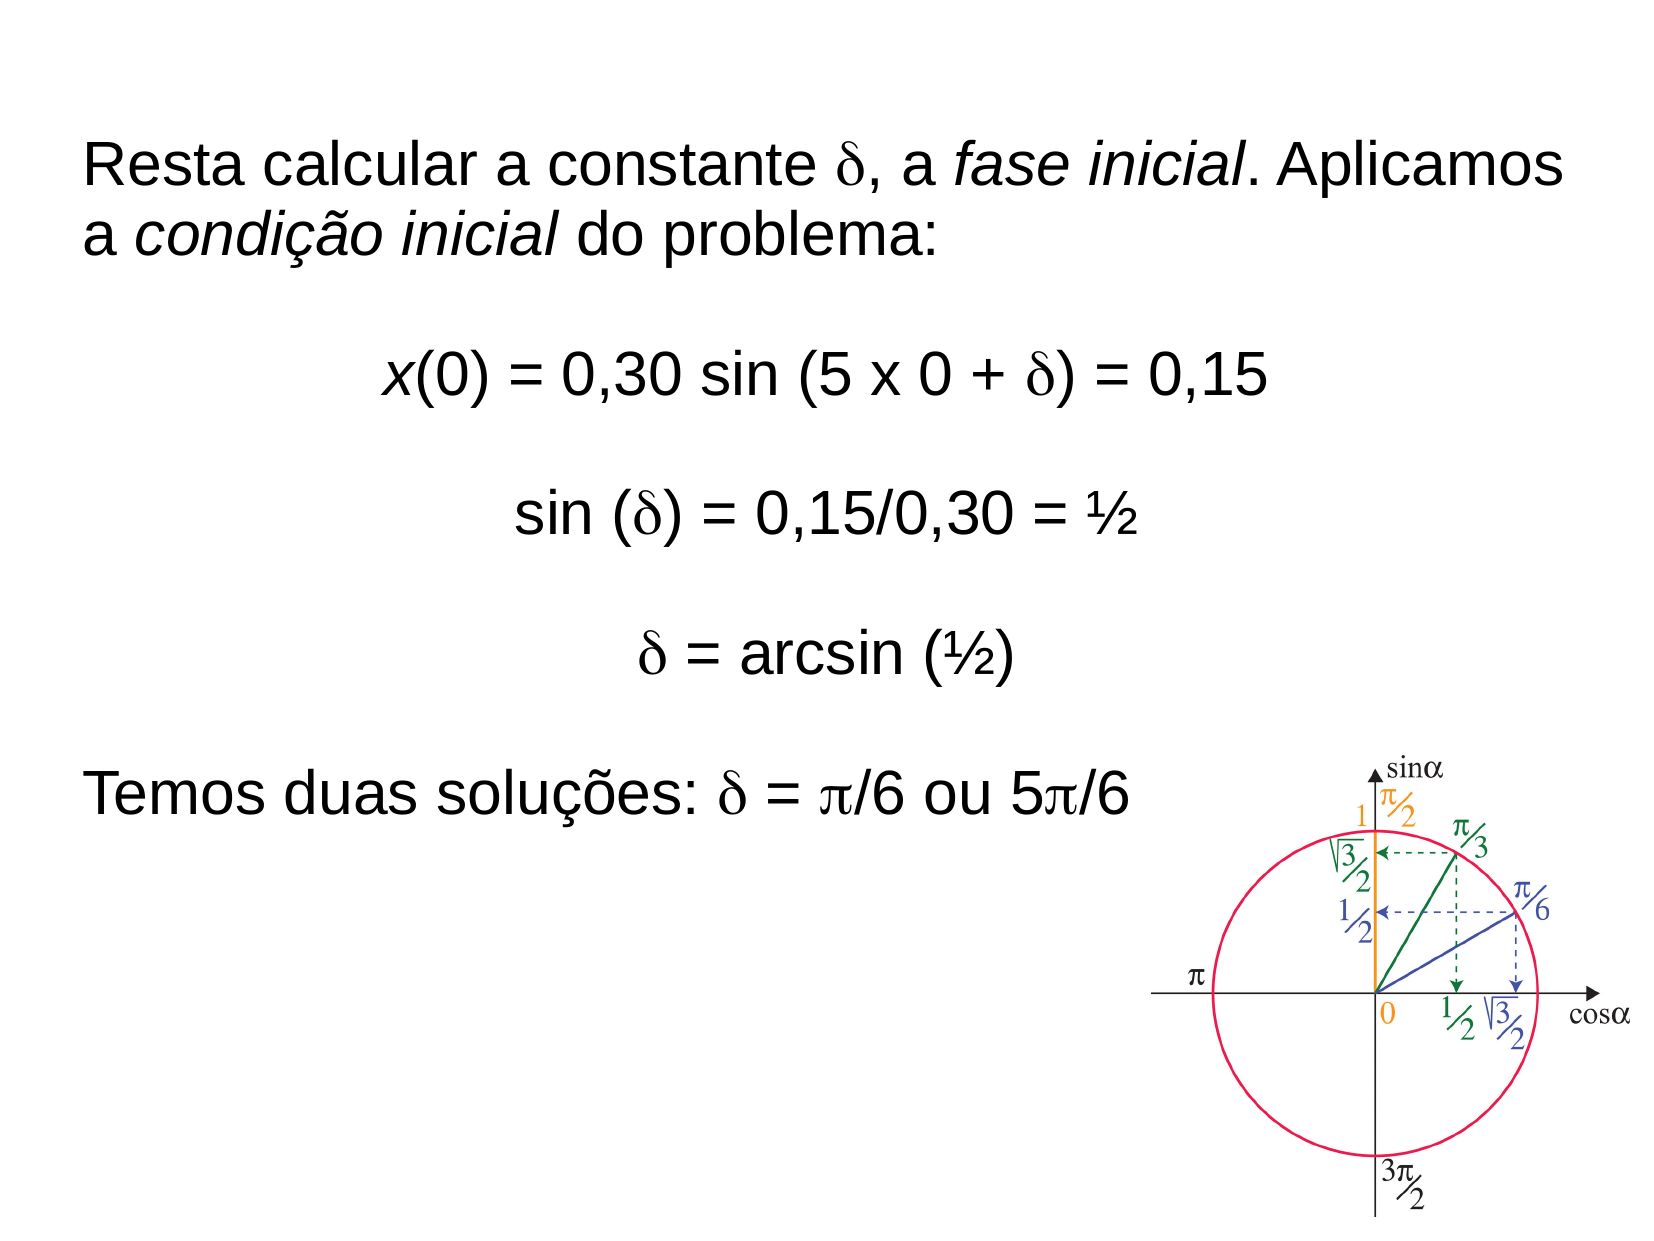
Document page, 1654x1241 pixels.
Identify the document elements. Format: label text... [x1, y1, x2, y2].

subtitle Resta calcular a constante d, a fase inicial. Aplicamos a condição inicial do problema: x(0) = 0,30 sin (5 x 0 + d) = 0,15 sin (d) = 0,15/0,30 = ½ d = arcsin (½) Temos duas soluções: d = p/6 ou 5p/6 [82, 82, 1571, 875]
picture [1151, 755, 1630, 1217]
